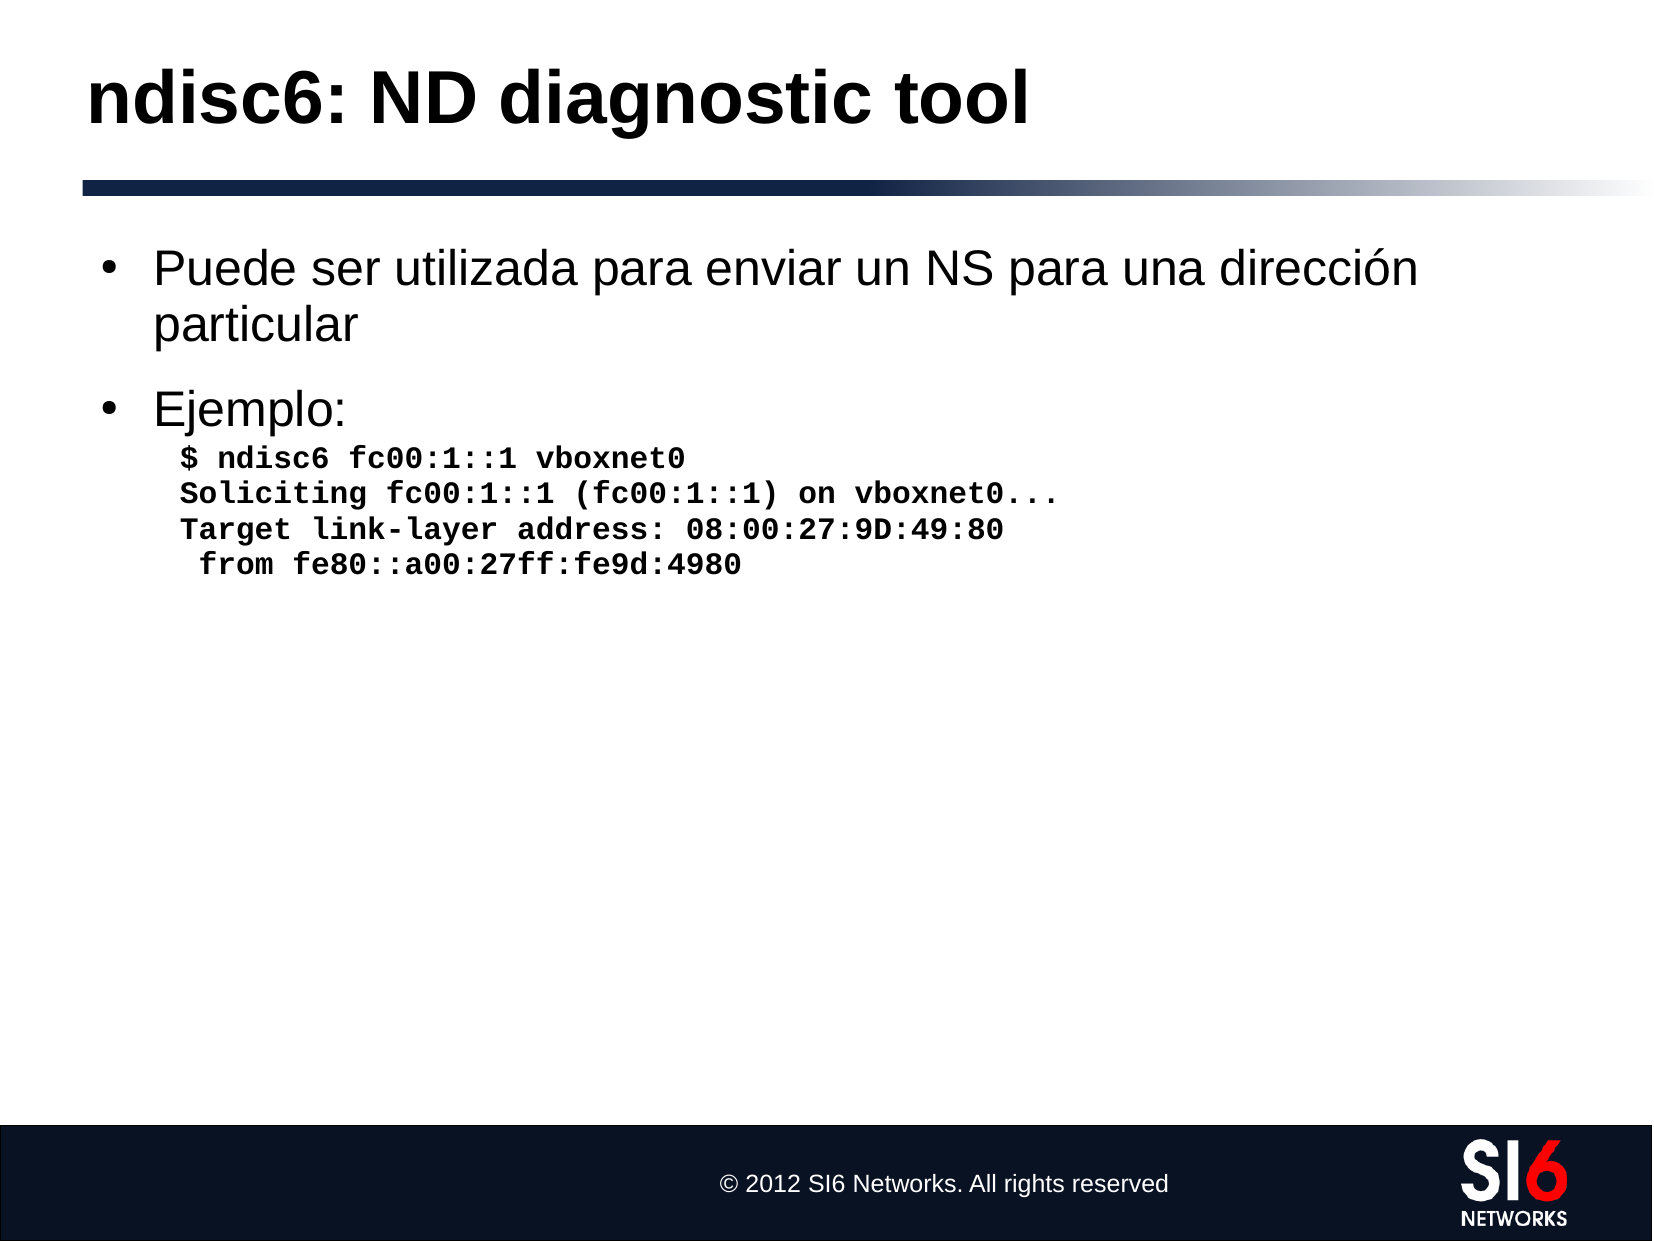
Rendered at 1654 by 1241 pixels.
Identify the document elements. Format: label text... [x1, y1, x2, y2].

list Puede ser utilizada para enviar un NS para una dirección particular Ejemplo: [82, 240, 1571, 1059]
picture [1461, 1139, 1567, 1226]
title ndisc6: ND diagnostic tool [86, 30, 1576, 166]
text_box $ ndisc6 fc00:1::1 vboxnet0 Soliciting fc00:1::1 (fc00:1::1) on vboxnet0... Target link-layer address: 08:00:27:9D:49:80 from fe80::a00:27ff:fe9d:4980 [165, 435, 1411, 618]
